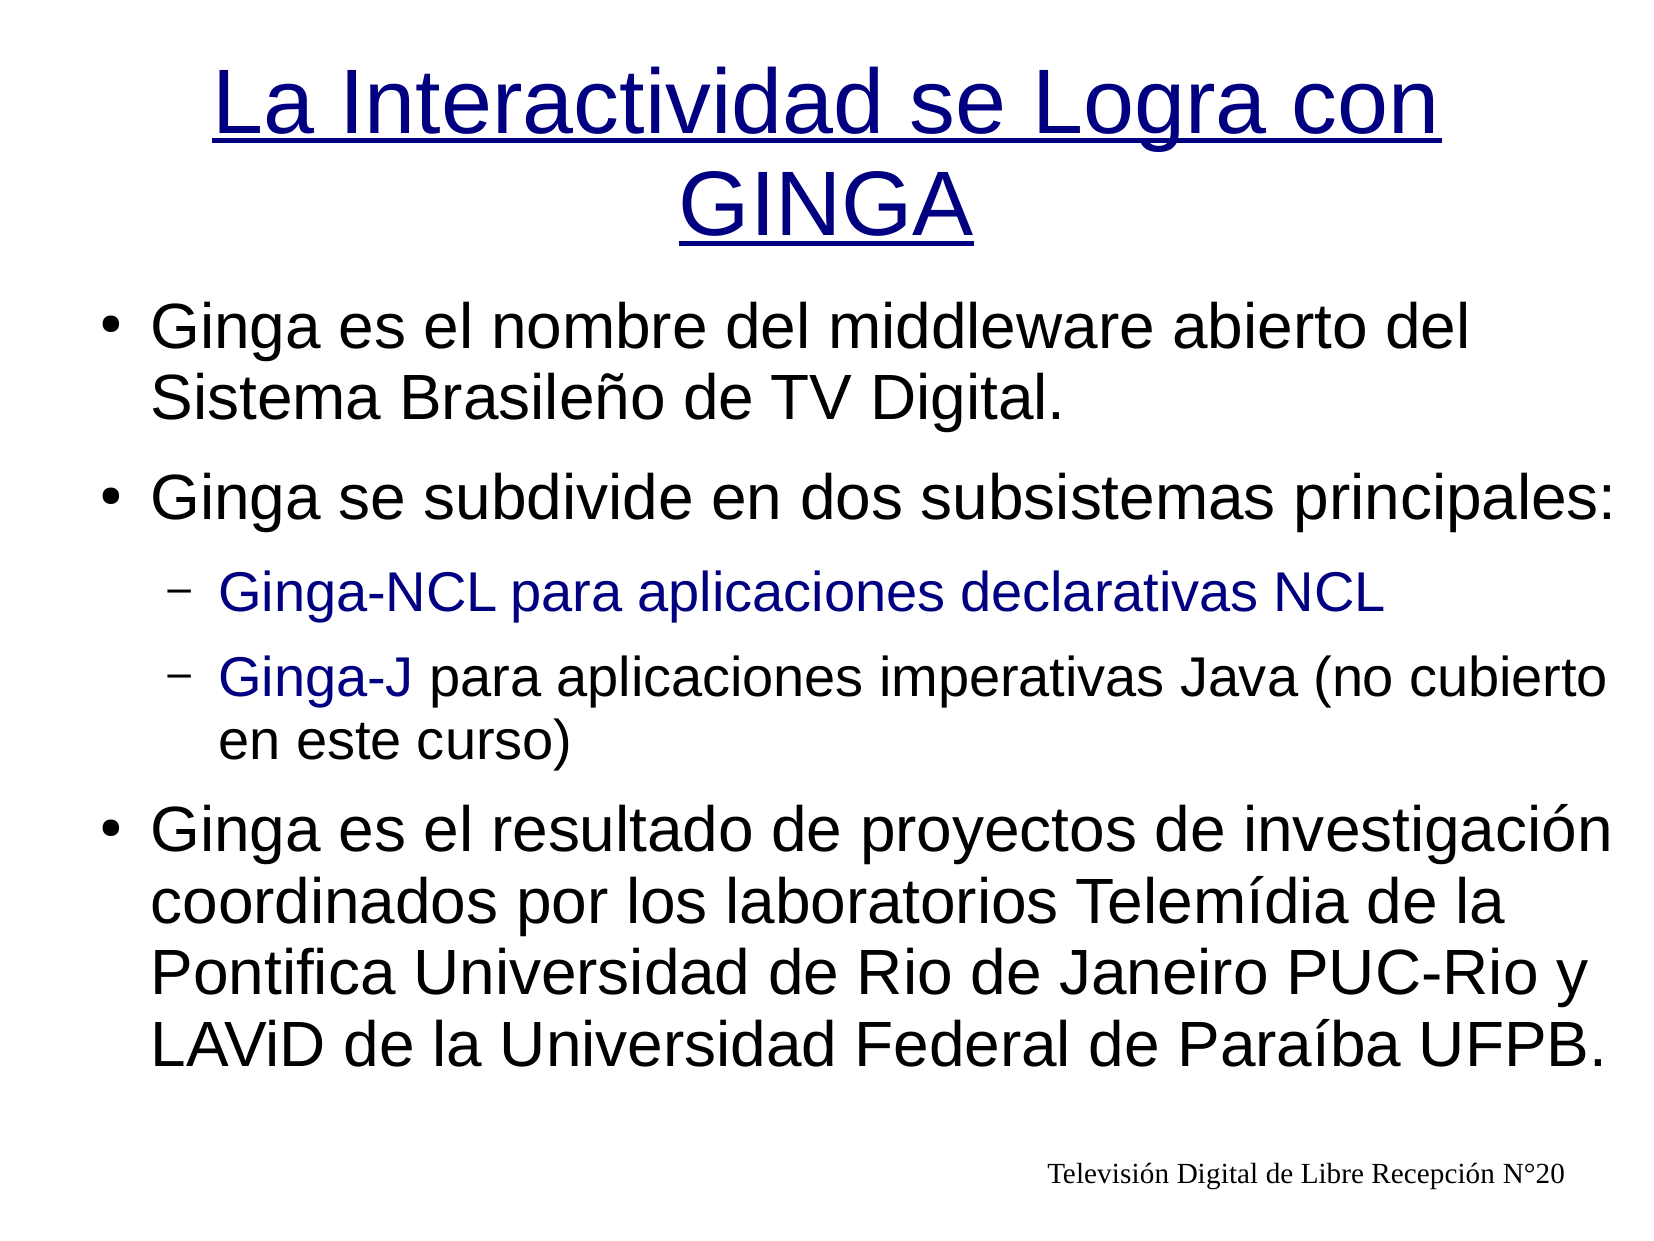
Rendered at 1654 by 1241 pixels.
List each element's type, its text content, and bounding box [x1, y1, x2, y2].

list Ginga es el nombre del middleware abierto del Sistema Brasileño de TV Digital. Ginga se subdivide en dos subsistemas principales: Ginga-NCL para aplicaciones declarativas NCL Ginga-J para aplicaciones imperativas Java (no cubierto en este curso) Ginga es el resultado de proyectos de investigación coordinados por los laboratorios Telemídia de la Pontifica Universidad de Rio de Janeiro PUC-Rio y LAViD de la Universidad Federal de Paraíba UFPB. [82, 290, 1619, 1203]
title La Interactividad se Logra con GINGA [82, 49, 1571, 257]
